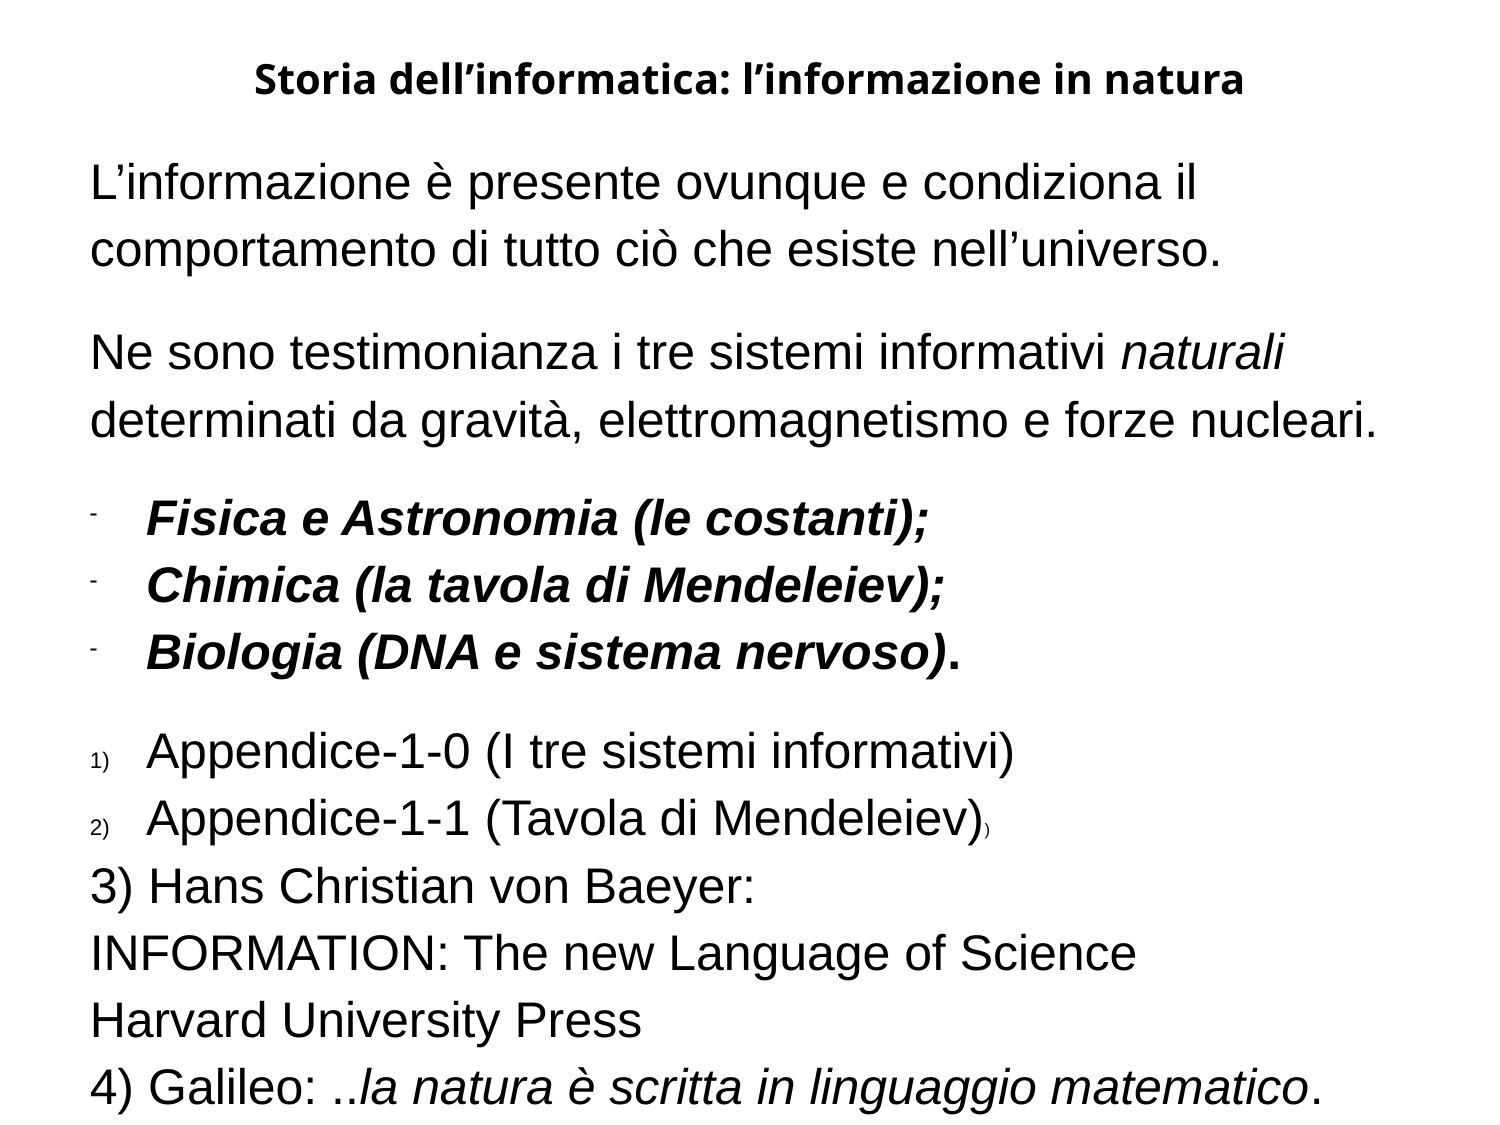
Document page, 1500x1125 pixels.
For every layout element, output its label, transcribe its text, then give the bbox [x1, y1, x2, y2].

title Storia dell’informatica: l’informazione in natura [75, 45, 1425, 126]
list L’informazione è presente ovunque e condiziona il comportamento di tutto ciò che esiste nell’universo. Ne sono testimonianza i tre sistemi informativi naturali determinati da gravità, elettromagnetismo e forze nucleari. Fisica e Astronomia (le costanti); Chimica (la tavola di Mendeleiev); Biologia (DNA e sistema nervoso). Appendice-1-0 (I tre sistemi informativi) Appendice-1-1 (Tavola di Mendeleiev)) 3) Hans Christian von Baeyer: INFORMATION: The new Language of Science Harvard University Press 4) Galileo: ..la natura è scritta in linguaggio matematico. [75, 148, 1425, 1083]
